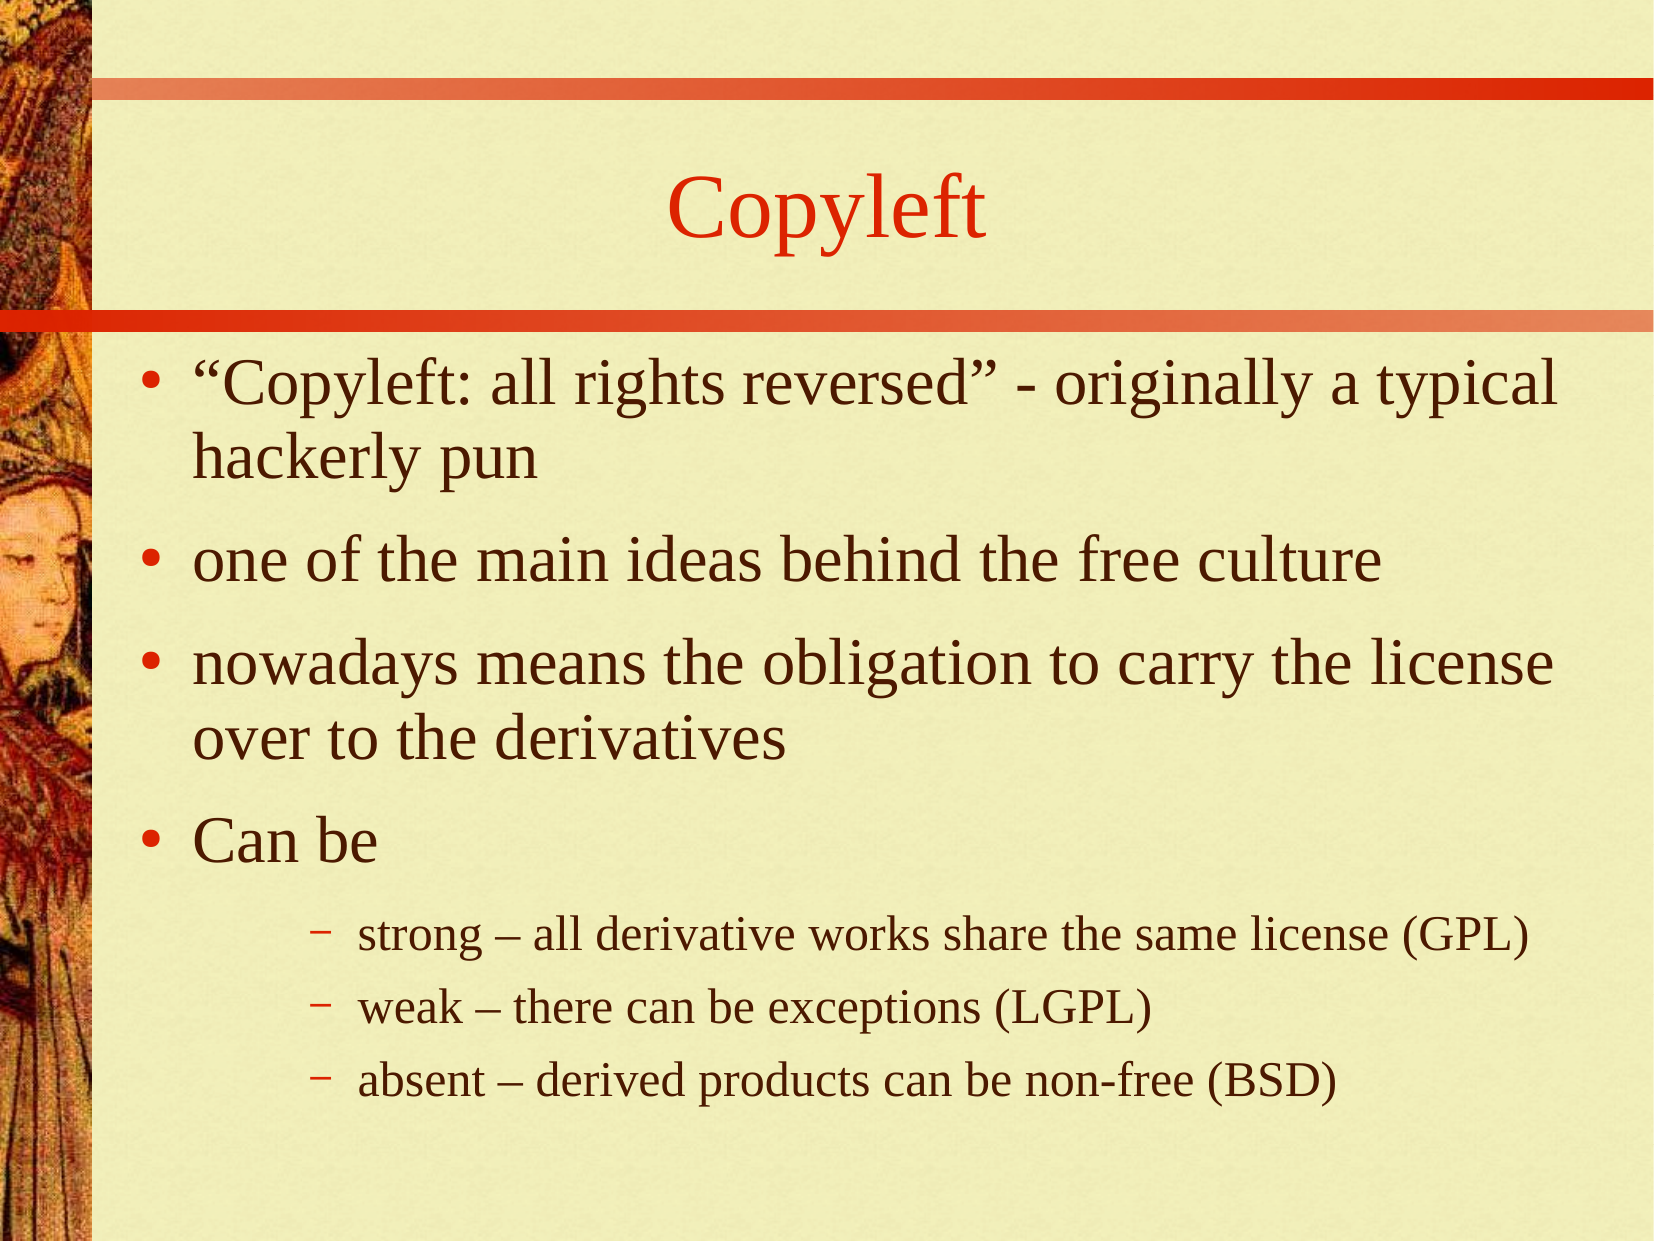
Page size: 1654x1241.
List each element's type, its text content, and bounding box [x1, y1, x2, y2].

title Copyleft [121, 102, 1534, 311]
picture [0, 332, 1654, 1241]
picture [0, 0, 1654, 310]
list “Copyleft: all rights reversed” - originally a typical hackerly pun one of the main ideas behind the free culture nowadays means the obligation to carry the license over to the derivatives Can be strong – all derivative works share the same license (GPL) weak – there can be exceptions (LGPL) absent – derived products can be non-free (BSD) [121, 344, 1625, 1127]
